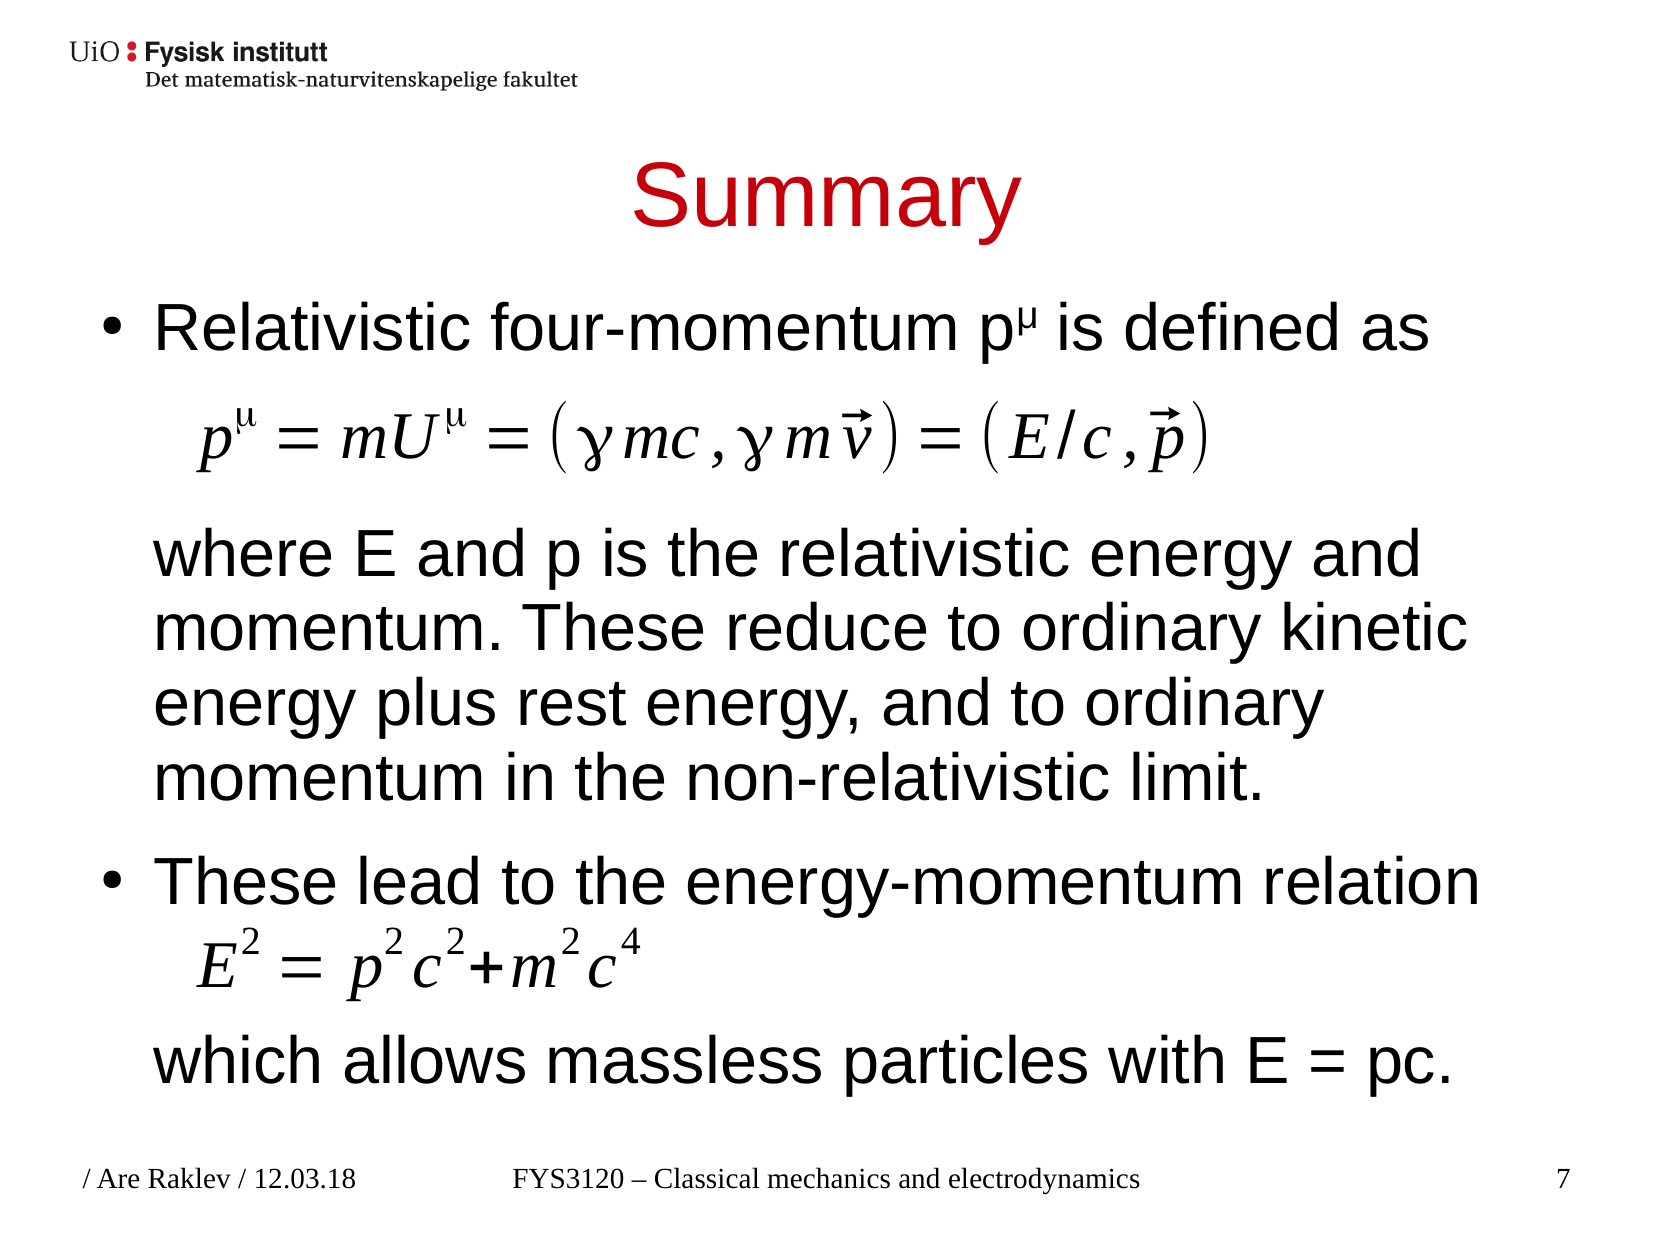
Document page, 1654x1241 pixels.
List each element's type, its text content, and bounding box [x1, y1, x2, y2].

chart [187, 919, 649, 1003]
list Relativistic four-momentum pμ is defined as where E and p is the relativistic energy and momentum. These reduce to ordinary kinetic energy plus rest energy, and to ordinary momentum in the non-relativistic limit. These lead to the energy-momentum relation which allows massless particles with E = pc. [82, 290, 1571, 1147]
title Summary [82, 90, 1571, 290]
picture [68, 37, 581, 93]
chart [187, 398, 1219, 479]
